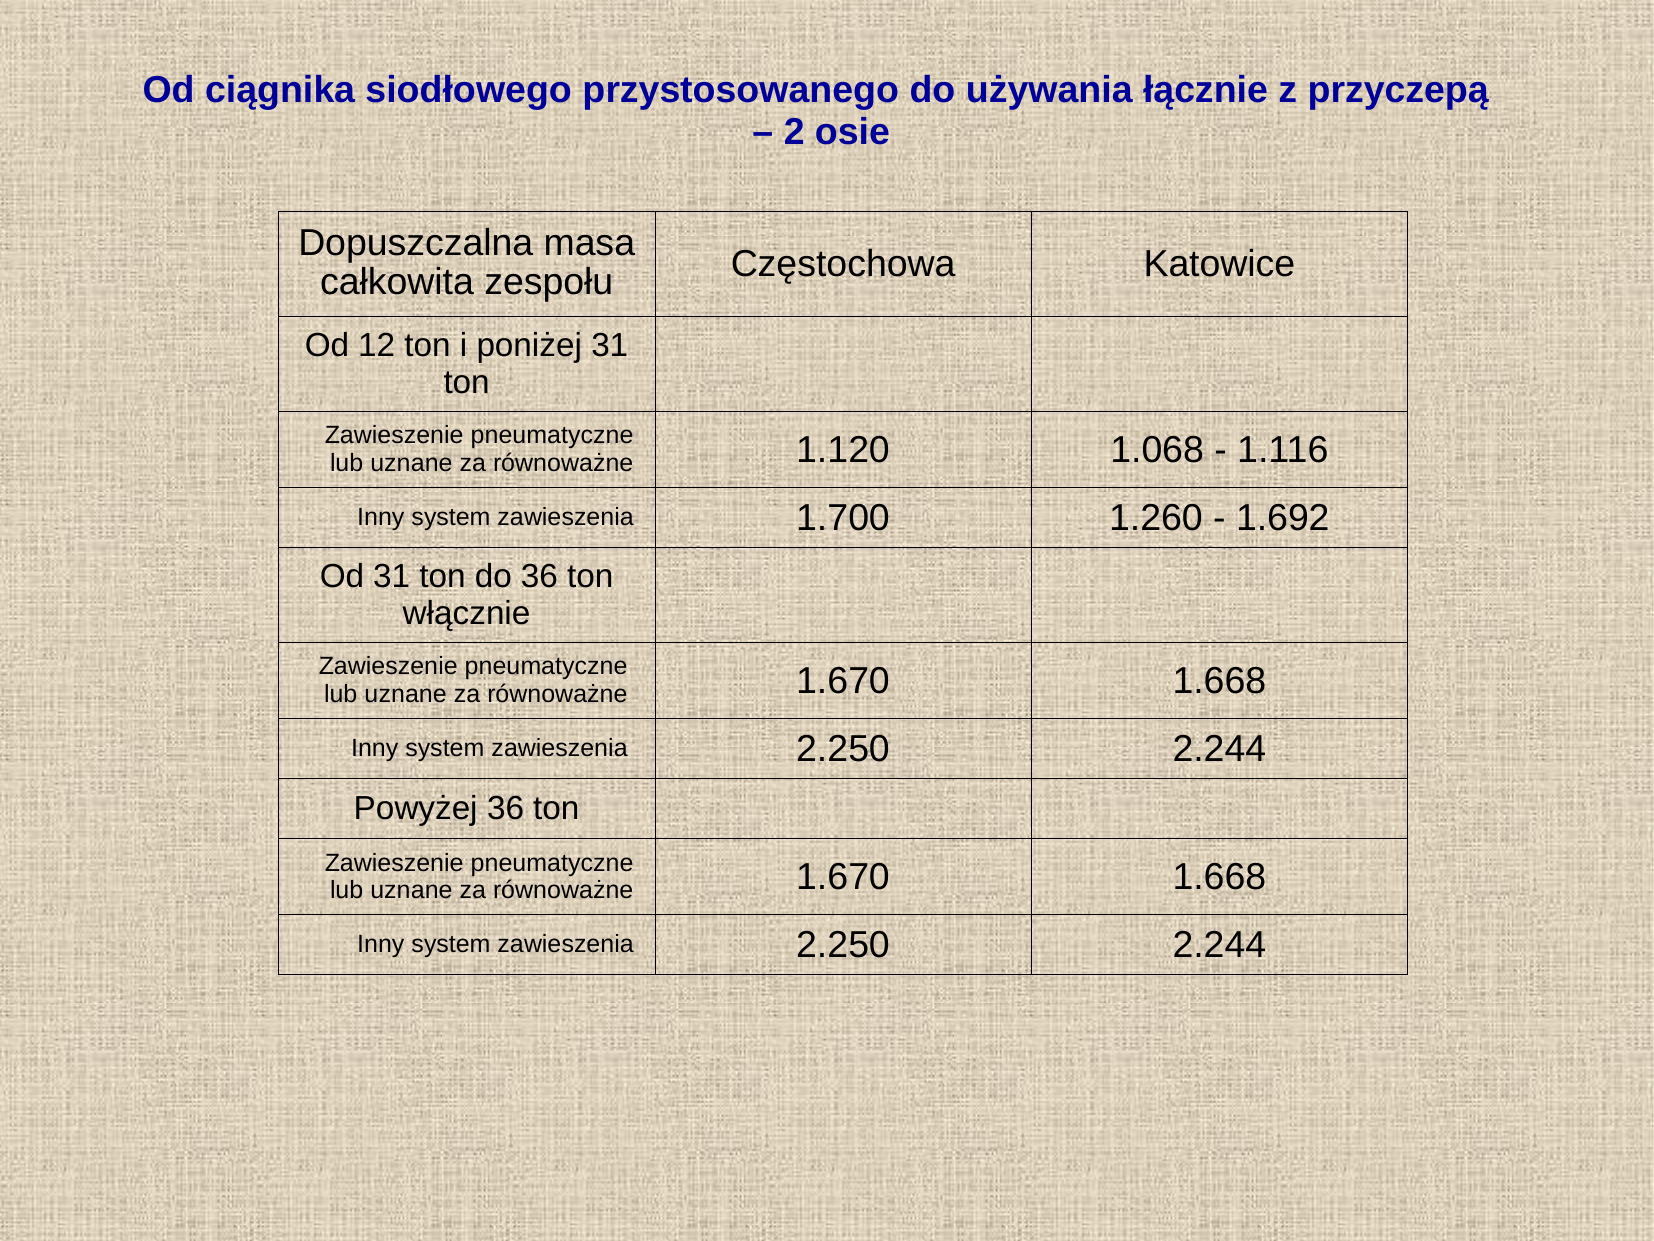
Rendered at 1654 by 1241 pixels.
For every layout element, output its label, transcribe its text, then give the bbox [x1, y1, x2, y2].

table_cell Inny system zawieszenia [279, 719, 655, 778]
table_cell 1.670 [656, 643, 1031, 718]
table_cell 1.670 [656, 839, 1031, 914]
table_cell 1.120 [656, 412, 1031, 487]
table_cell [1032, 317, 1407, 411]
table_cell Zawieszenie pneumatyczne lub uznane za równoważne [279, 412, 655, 487]
table_header Częstochowa [656, 212, 1031, 316]
table_cell [1032, 779, 1407, 838]
table_cell Inny system zawieszenia [279, 915, 655, 974]
table_cell [656, 317, 1031, 411]
table_cell 1.668 [1032, 839, 1407, 914]
table_cell [656, 779, 1031, 838]
table_cell 1.260 - 1.692 [1032, 488, 1407, 547]
table_cell Od 12 ton i poniżej 31 ton [279, 317, 655, 411]
table_cell Zawieszenie pneumatyczne lub uznane za równoważne [279, 839, 655, 914]
table_cell 2.244 [1032, 719, 1407, 778]
table_cell 1.700 [656, 488, 1031, 547]
table_cell 1.068 - 1.116 [1032, 412, 1407, 487]
table_cell 2.250 [656, 915, 1031, 974]
table_header Dopuszczalna masa całkowita zespołu [279, 212, 655, 316]
table_cell 2.250 [656, 719, 1031, 778]
table_cell Od 31 ton do 36 ton włącznie [279, 548, 655, 642]
table_cell 2.244 [1032, 915, 1407, 974]
table_cell [656, 548, 1031, 642]
table_cell Inny system zawieszenia [279, 488, 655, 547]
table_cell Powyżej 36 ton [279, 779, 655, 838]
table_cell [1032, 548, 1407, 642]
table_header Katowice [1032, 212, 1407, 316]
table_cell Zawieszenie pneumatyczne lub uznane za równoważne [279, 643, 655, 718]
text_box Od ciągnika siodłowego przystosowanego do używania łącznie z przyczepą – 2 osie [77, 45, 1566, 178]
table_cell 1.668 [1032, 643, 1407, 718]
picture [0, 0, 1654, 1241]
